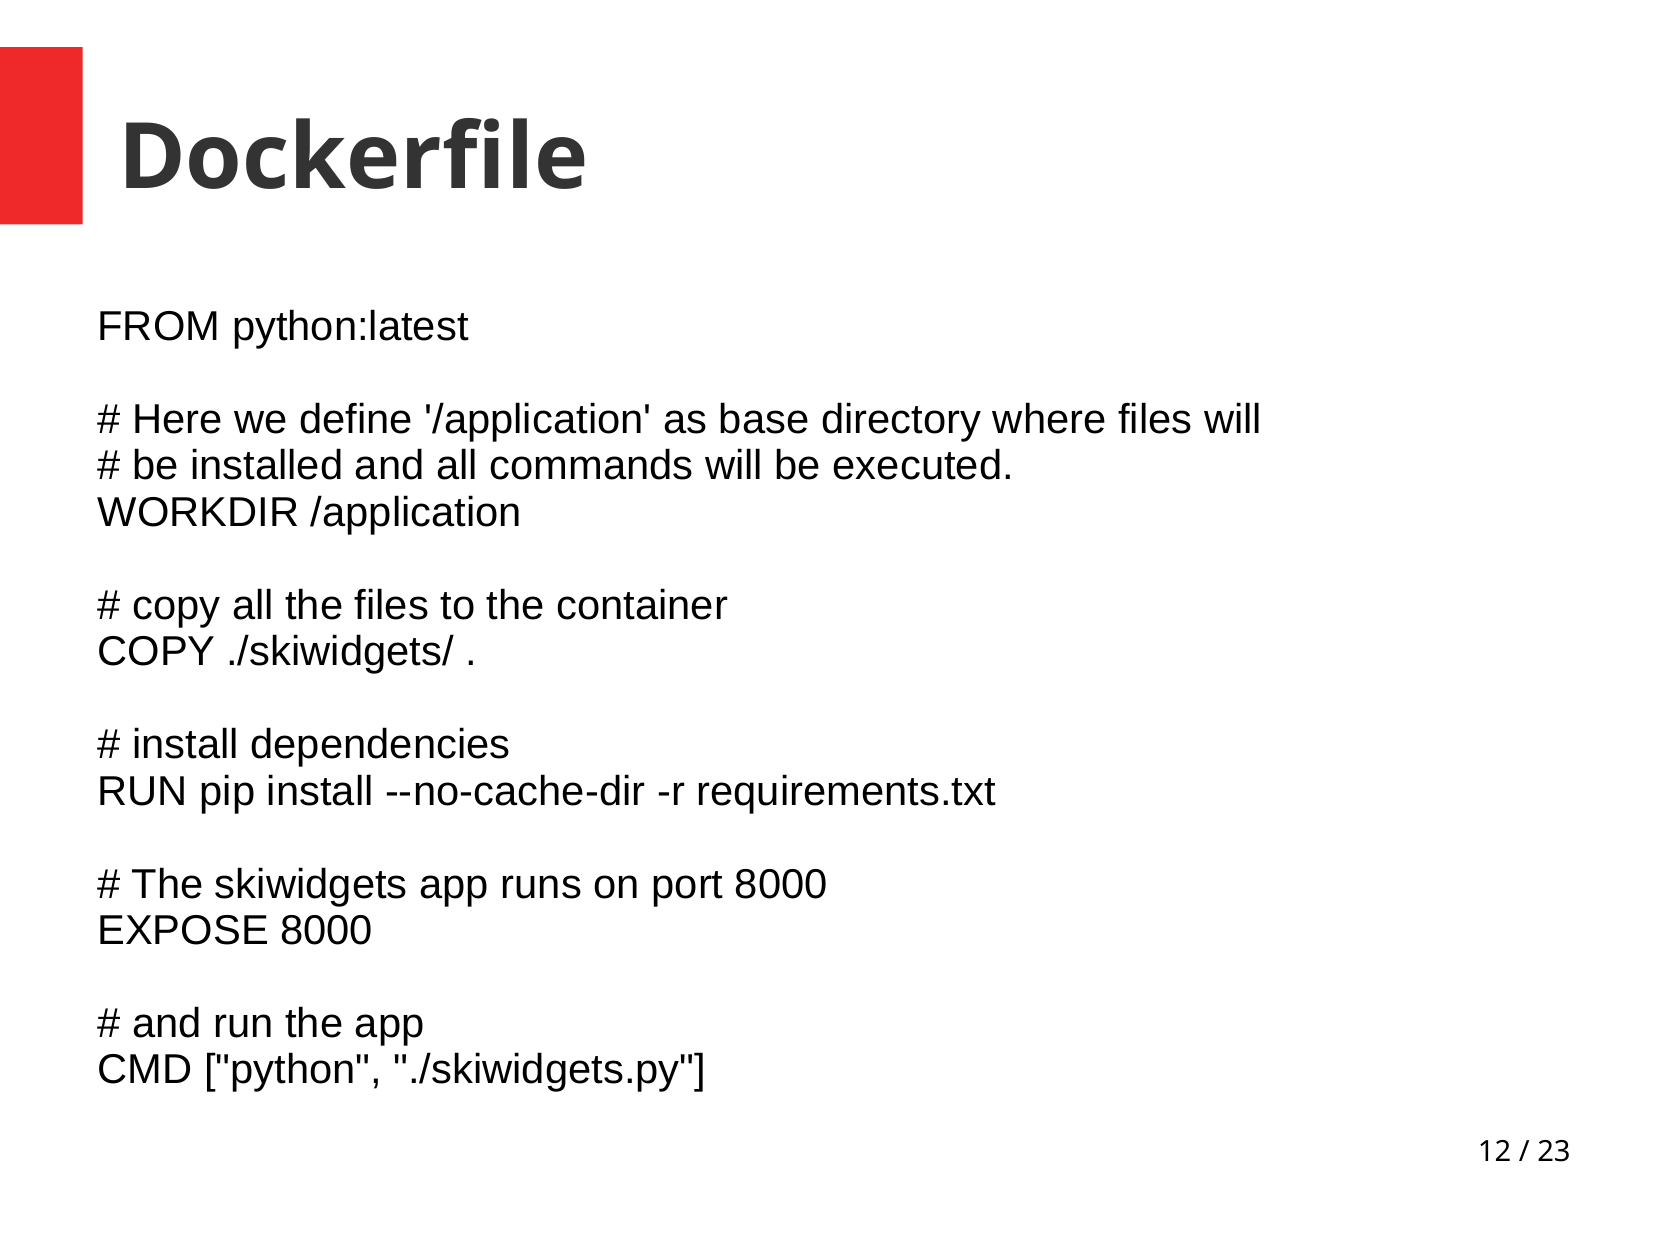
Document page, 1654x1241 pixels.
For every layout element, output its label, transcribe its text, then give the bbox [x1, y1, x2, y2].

text_box FROM python:latest # Here we define '/application' as base directory where files will # be installed and all commands will be executed. WORKDIR /application # copy all the files to the container COPY ./skiwidgets/ . # install dependencies RUN pip install --no-cache-dir -r requirements.txt # The skiwidgets app runs on port 8000 EXPOSE 8000 # and run the app CMD ["python", "./skiwidgets.py"] [82, 295, 1430, 1143]
title Dockerfile [118, 49, 1571, 257]
